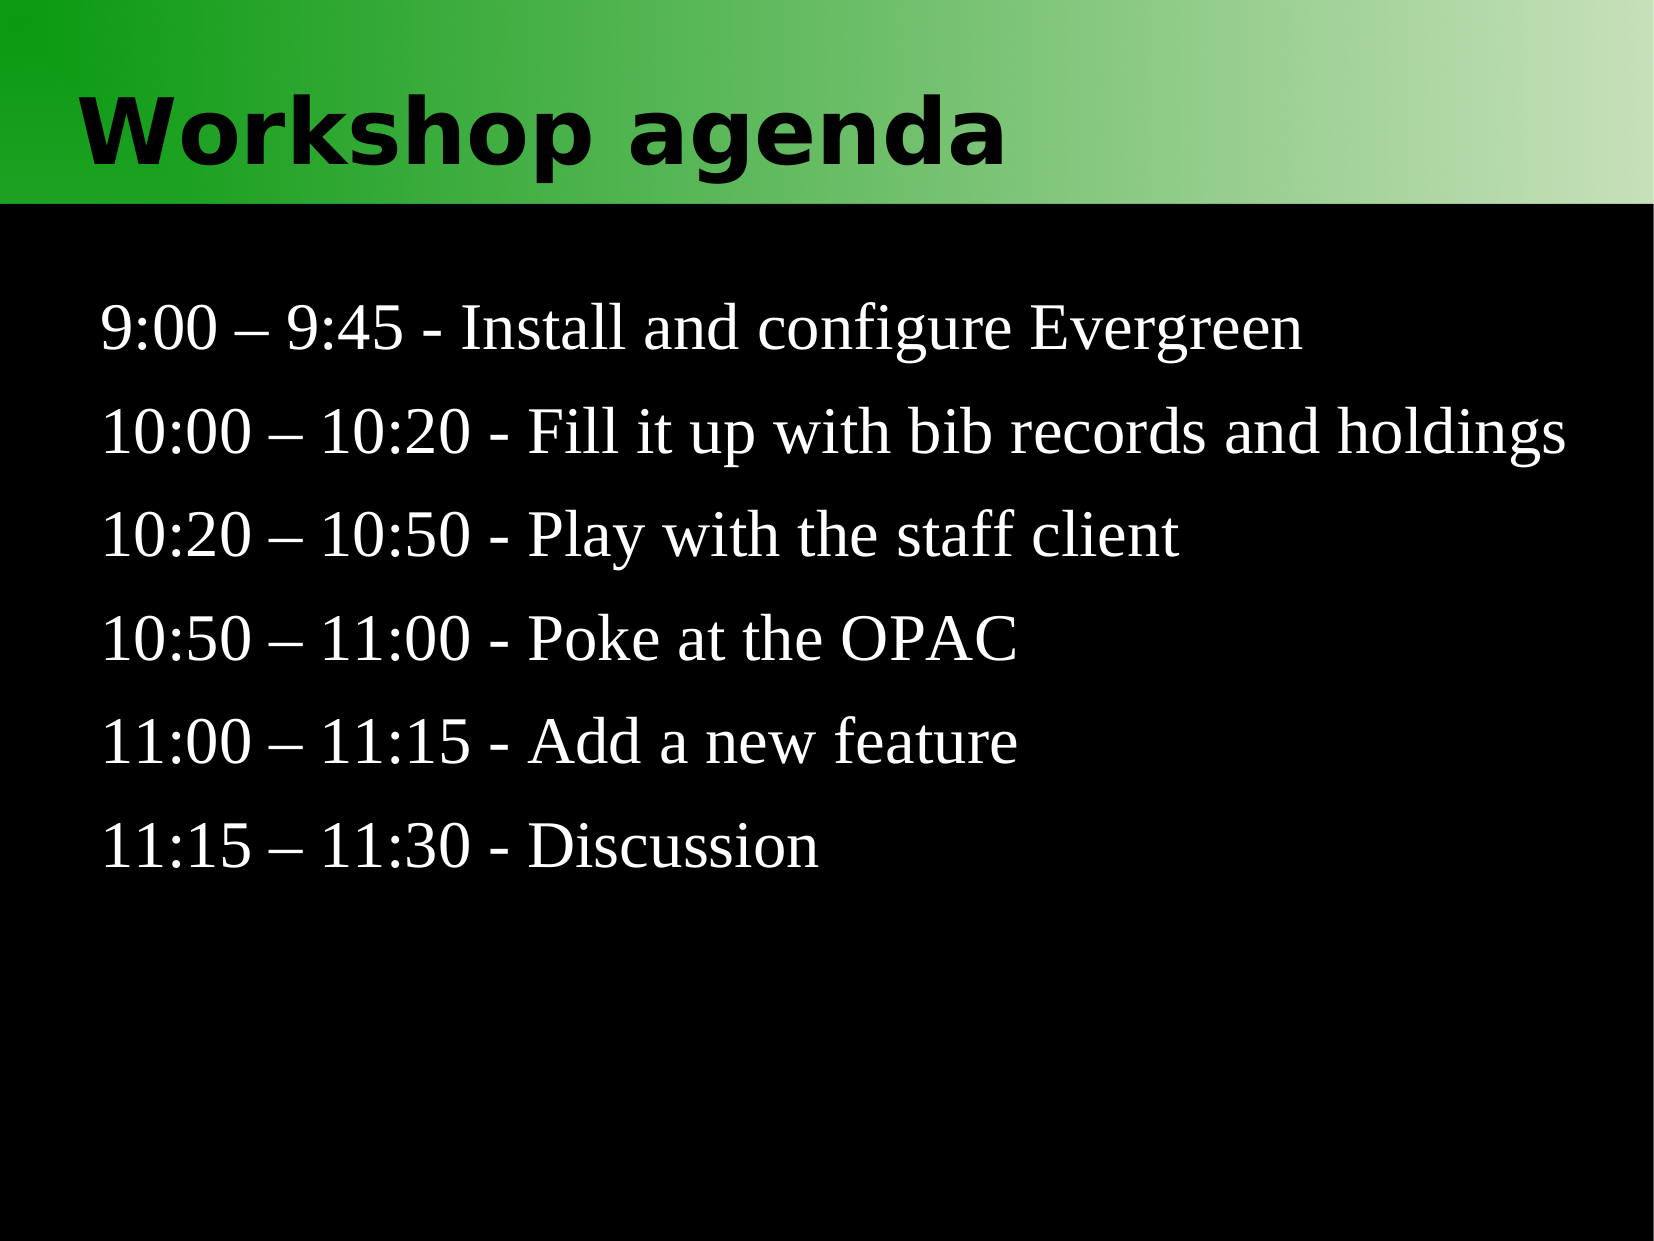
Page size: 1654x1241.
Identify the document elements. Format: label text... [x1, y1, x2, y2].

title Workshop agenda [76, 29, 1565, 237]
picture [0, 0, 1654, 1241]
list 9:00 – 9:45 - Install and configure Evergreen 10:00 – 10:20 - Fill it up with bib records and holdings 10:20 – 10:50 - Play with the staff client 10:50 – 11:00 - Poke at the OPAC 11:00 – 11:15 - Add a new feature 11:15 – 11:30 - Discussion [82, 290, 1571, 1094]
